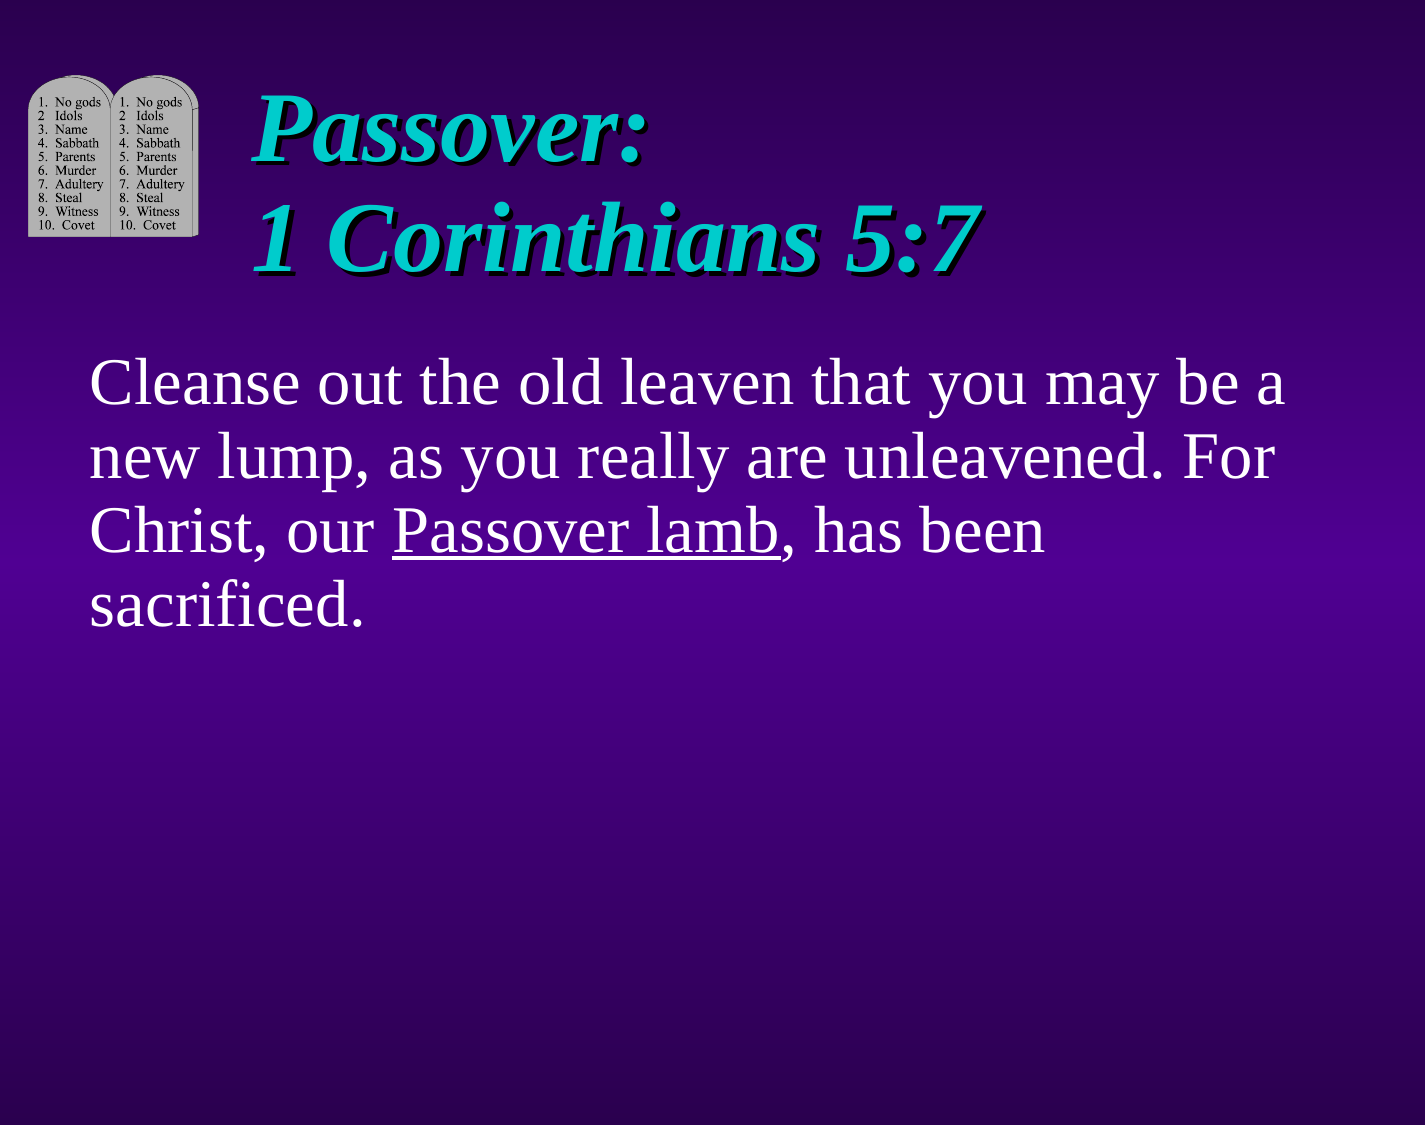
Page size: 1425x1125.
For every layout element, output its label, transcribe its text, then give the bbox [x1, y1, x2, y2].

title Passover: 1 Corinthians 5:7 [237, 64, 1319, 301]
text_box Cleanse out the old leaven that you may be a new lump, as you really are unleavened. For Christ, our Passover lamb, has been sacrificed. [75, 337, 1351, 956]
